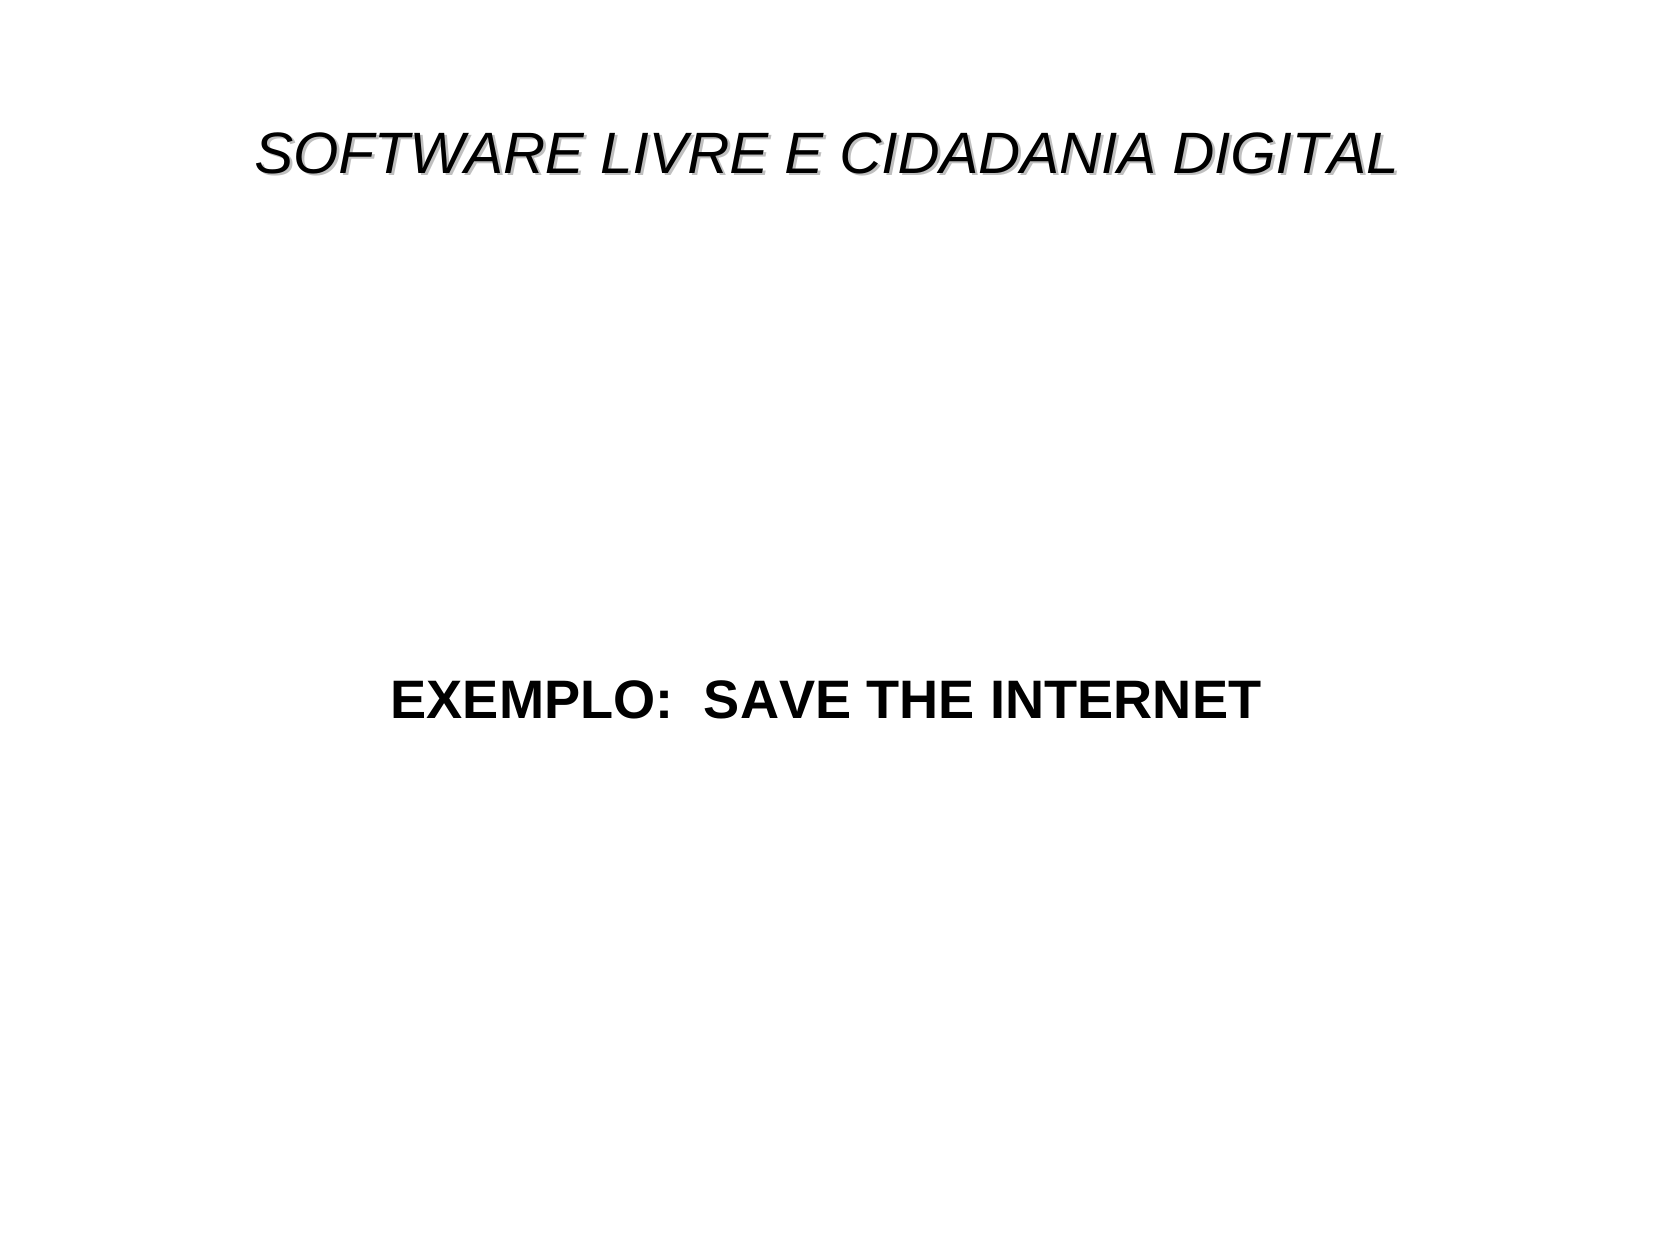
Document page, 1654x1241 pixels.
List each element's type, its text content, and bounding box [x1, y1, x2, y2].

title SOFTWARE LIVRE E CIDADANIA DIGITAL [82, 49, 1571, 257]
subtitle EXEMPLO: SAVE THE INTERNET [82, 297, 1571, 1102]
